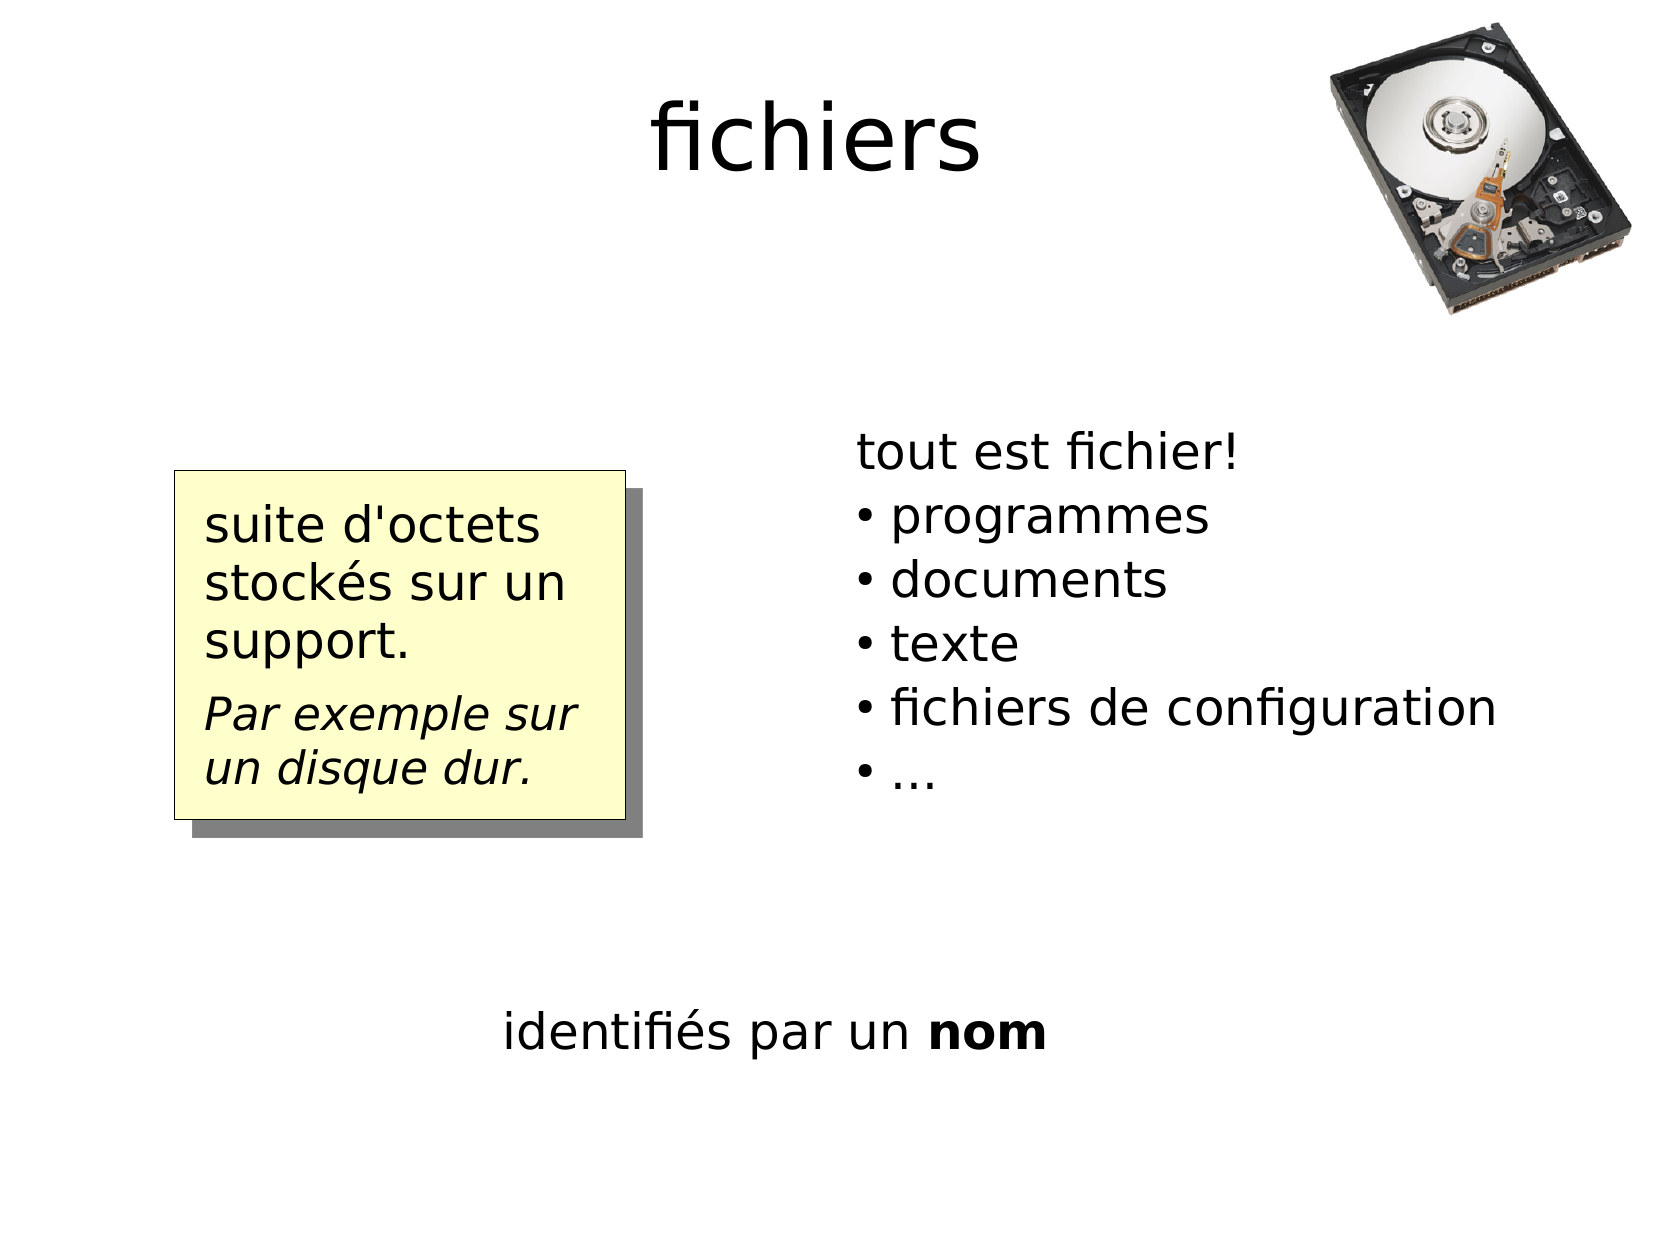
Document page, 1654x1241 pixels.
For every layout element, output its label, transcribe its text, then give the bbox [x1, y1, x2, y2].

text_box suite d'octets stockés sur un support. Par exemple sur un disque dur. [174, 470, 626, 820]
text_box identifiés par un nom [502, 1003, 1049, 1062]
title fichiers [126, 0, 1508, 201]
text_box tout est fichier! programmes documents texte fichiers de configuration ... [856, 422, 1654, 802]
picture [1321, 11, 1639, 329]
